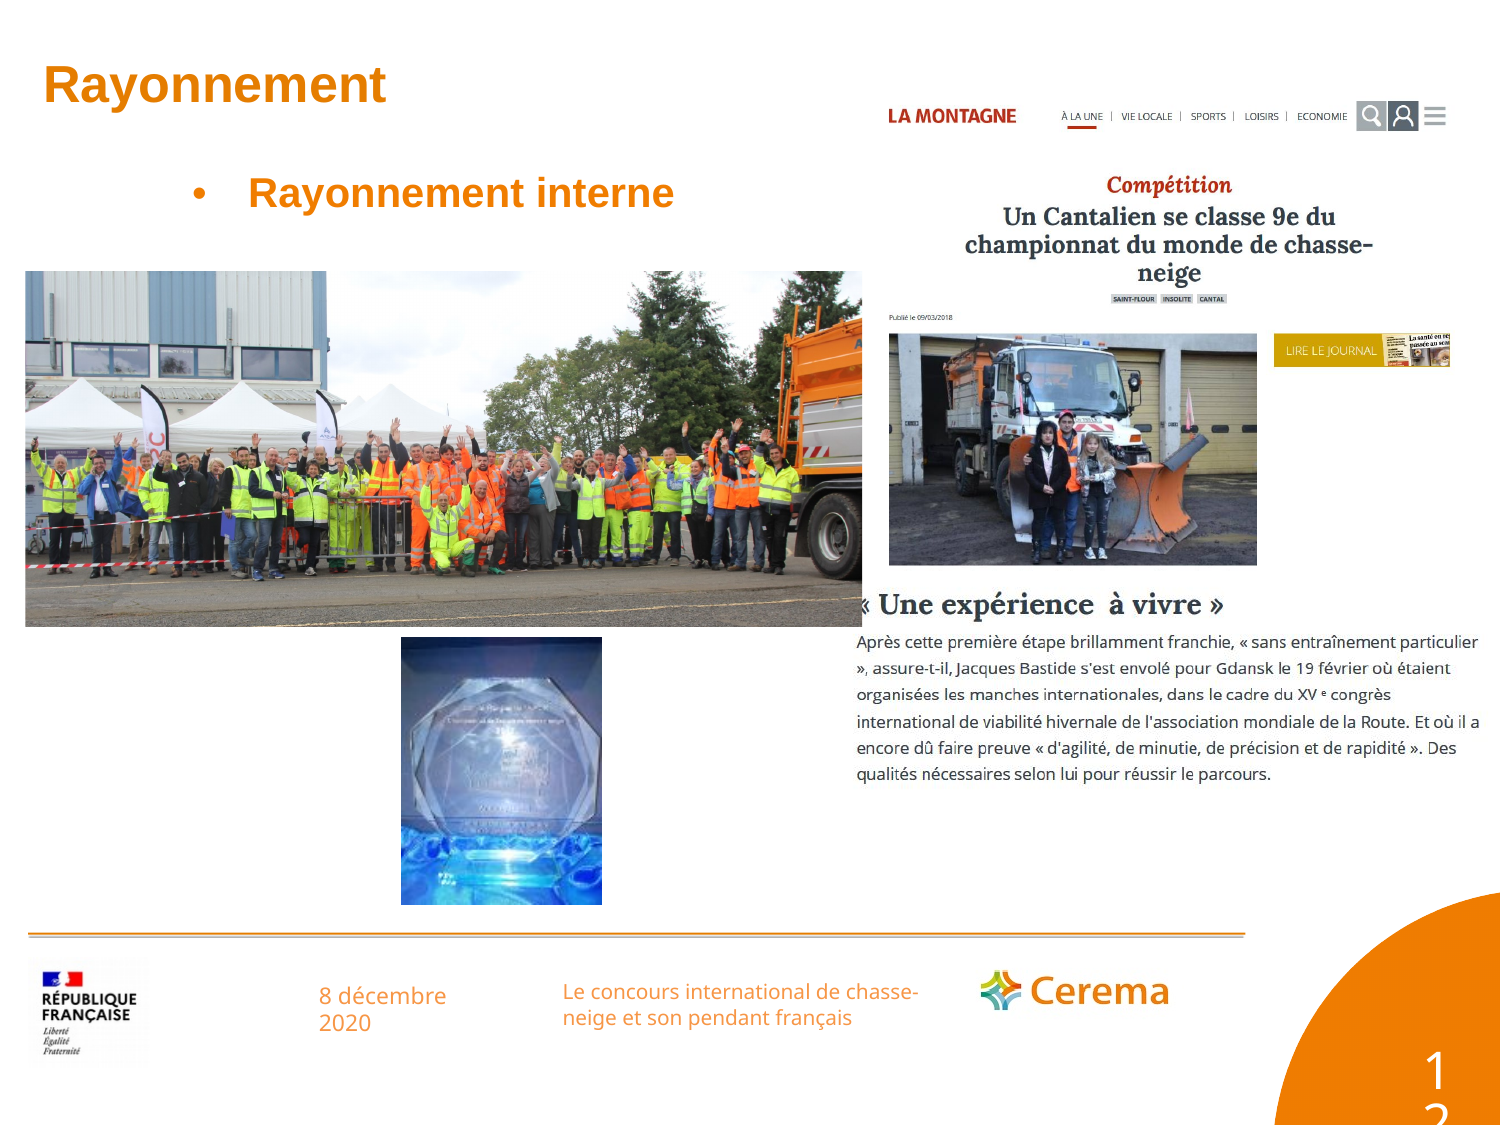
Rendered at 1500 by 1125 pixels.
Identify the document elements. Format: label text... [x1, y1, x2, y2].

text_box Rayonnement interne [177, 162, 812, 225]
text_box Le concours international de chasse-neige et son pendant français [555, 971, 957, 1037]
text_box 8 décembre 2020 [311, 974, 497, 1044]
title Rayonnement [28, 6, 1470, 158]
slide_number <numéro> [1407, 1029, 1456, 1116]
picture [25, 96, 1489, 792]
picture [960, 954, 1186, 1029]
picture [28, 957, 150, 1068]
picture [401, 637, 602, 905]
picture [1272, 891, 1500, 1125]
